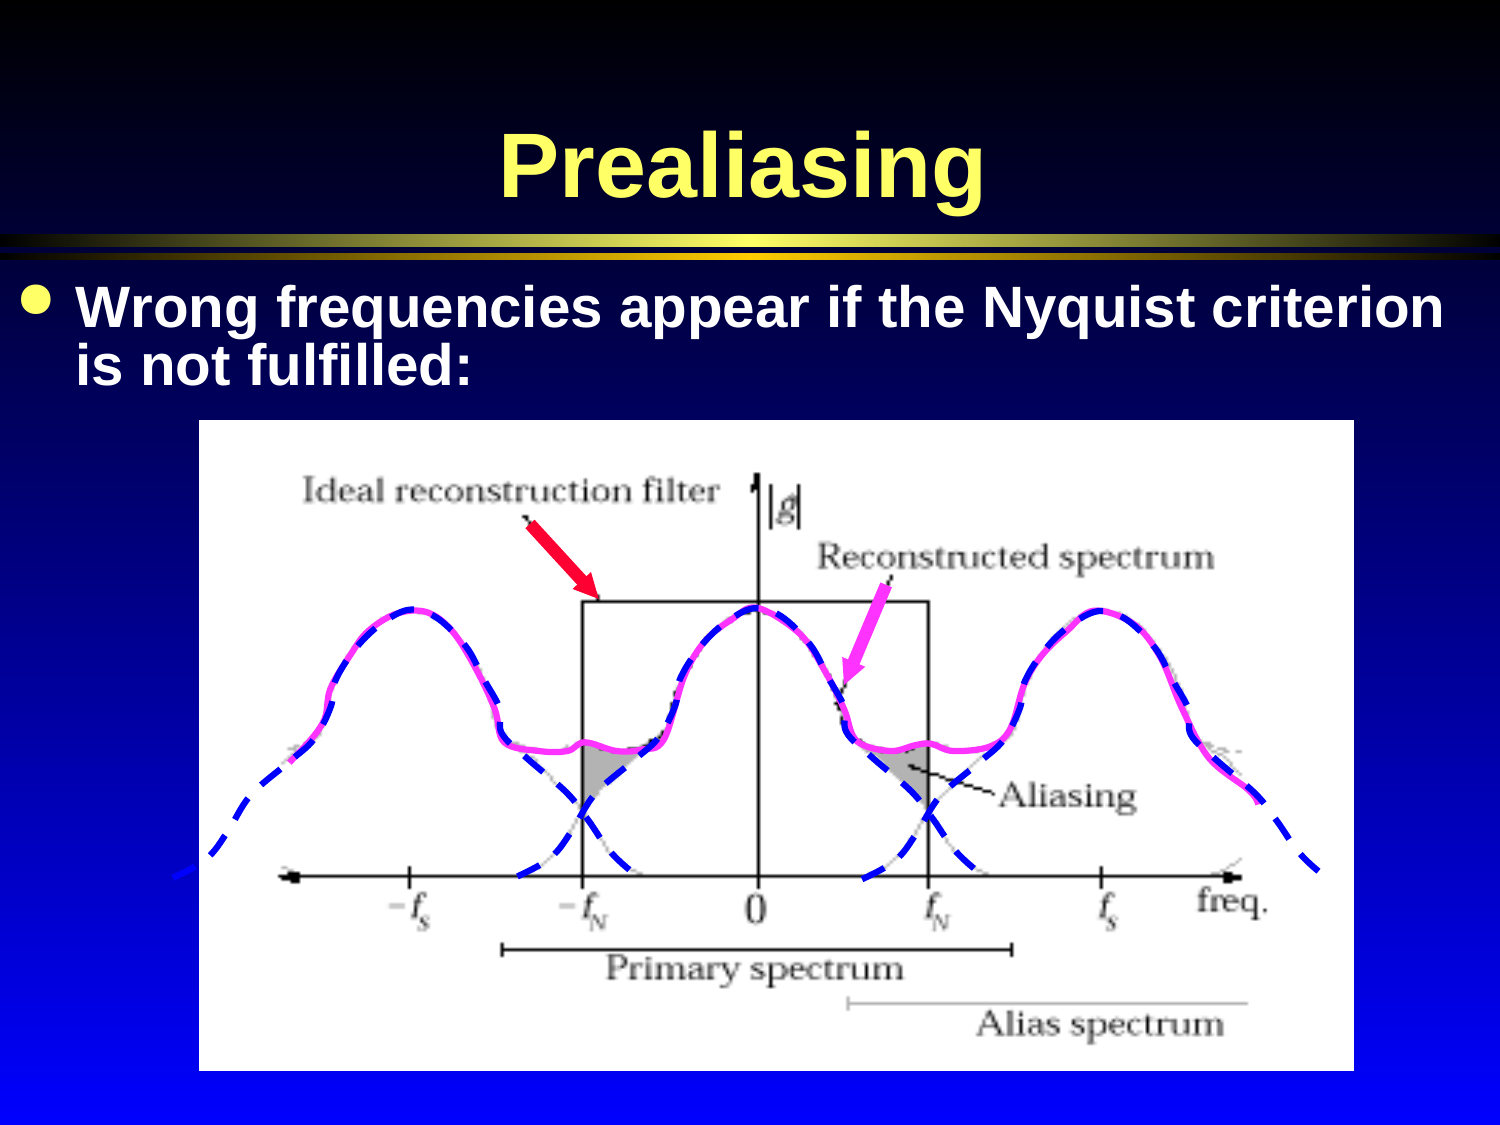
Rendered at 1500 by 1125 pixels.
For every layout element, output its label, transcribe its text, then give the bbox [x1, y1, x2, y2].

title Prealiasing [99, 37, 1388, 225]
list Wrong frequencies appear if the Nyquist criterion is not fulfilled: [4, 272, 1473, 413]
picture [199, 420, 1354, 1071]
